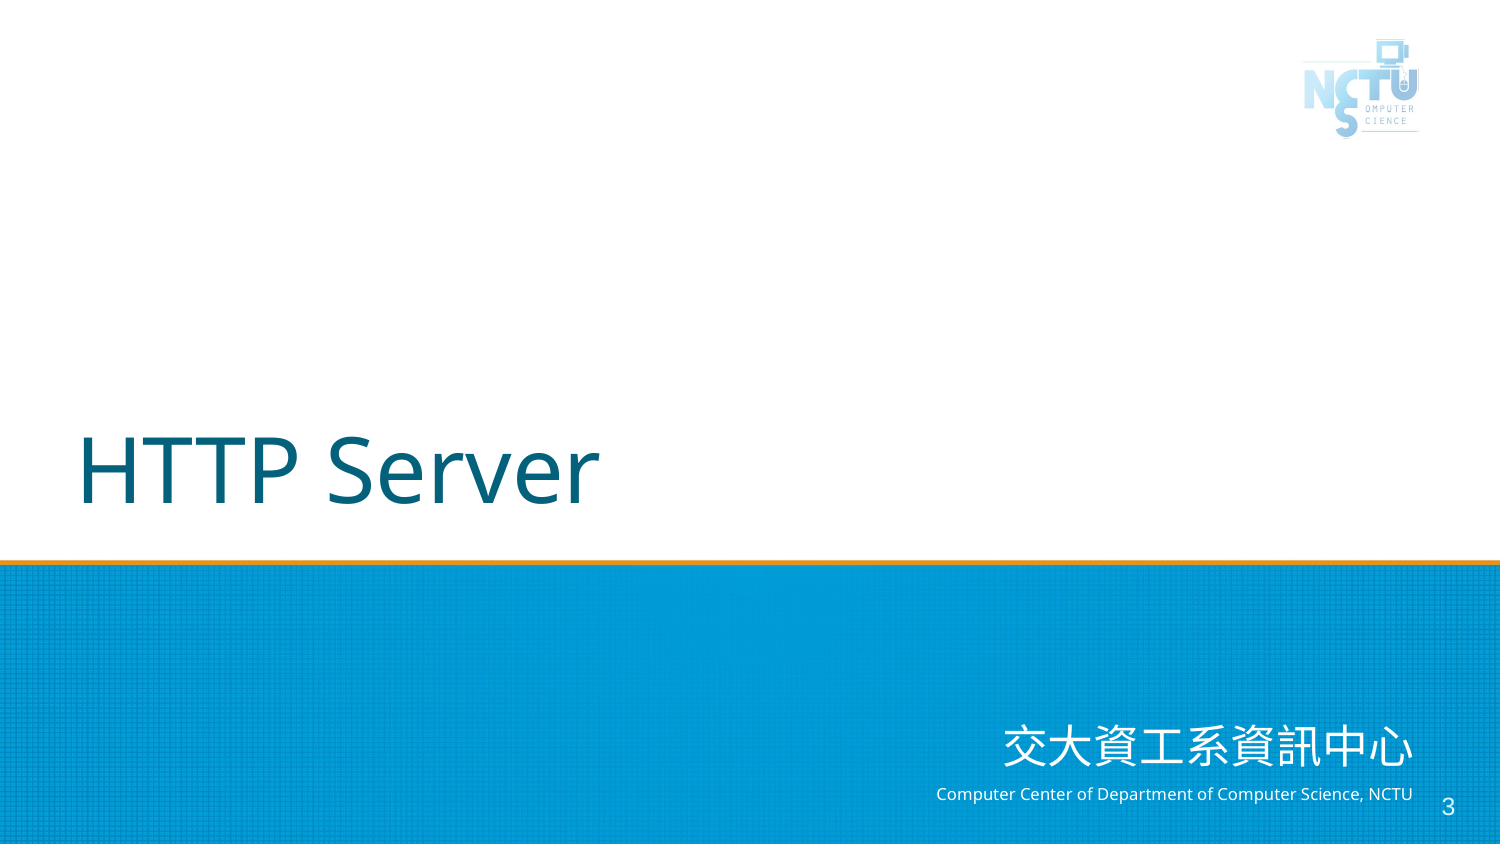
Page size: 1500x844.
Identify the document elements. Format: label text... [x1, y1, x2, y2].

slide_number <number> [1403, 779, 1494, 844]
picture [0, 0, 1500, 566]
title HTTP Server [75, 380, 1425, 522]
